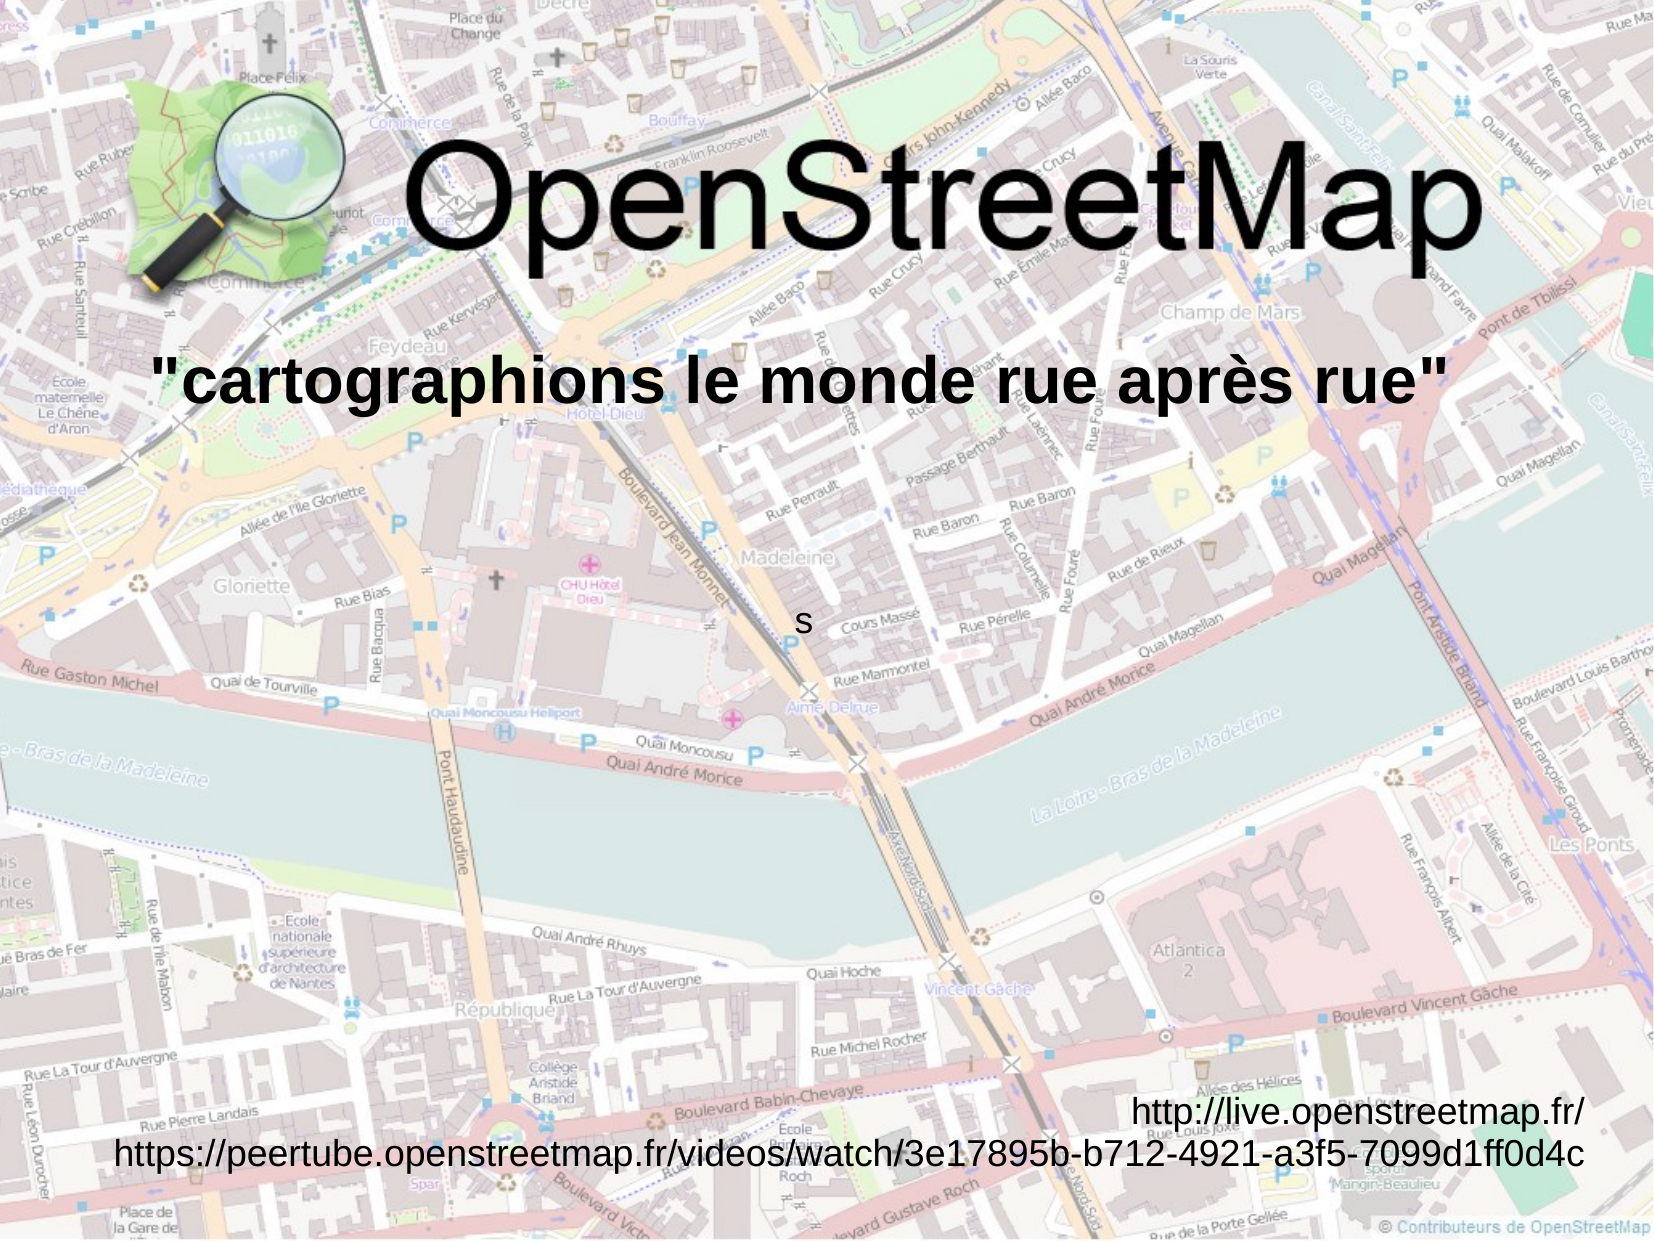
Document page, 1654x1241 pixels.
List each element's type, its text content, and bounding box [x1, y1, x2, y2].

text_box "cartographions le monde rue après rue" http://live.openstreetmap.fr/ https://peertube.openstreetmap.fr/videos/watch/3e17895b-b712-4921-a3f5-7099d1ff0d4c [0, 298, 1600, 1186]
picture [0, 0, 1654, 1241]
